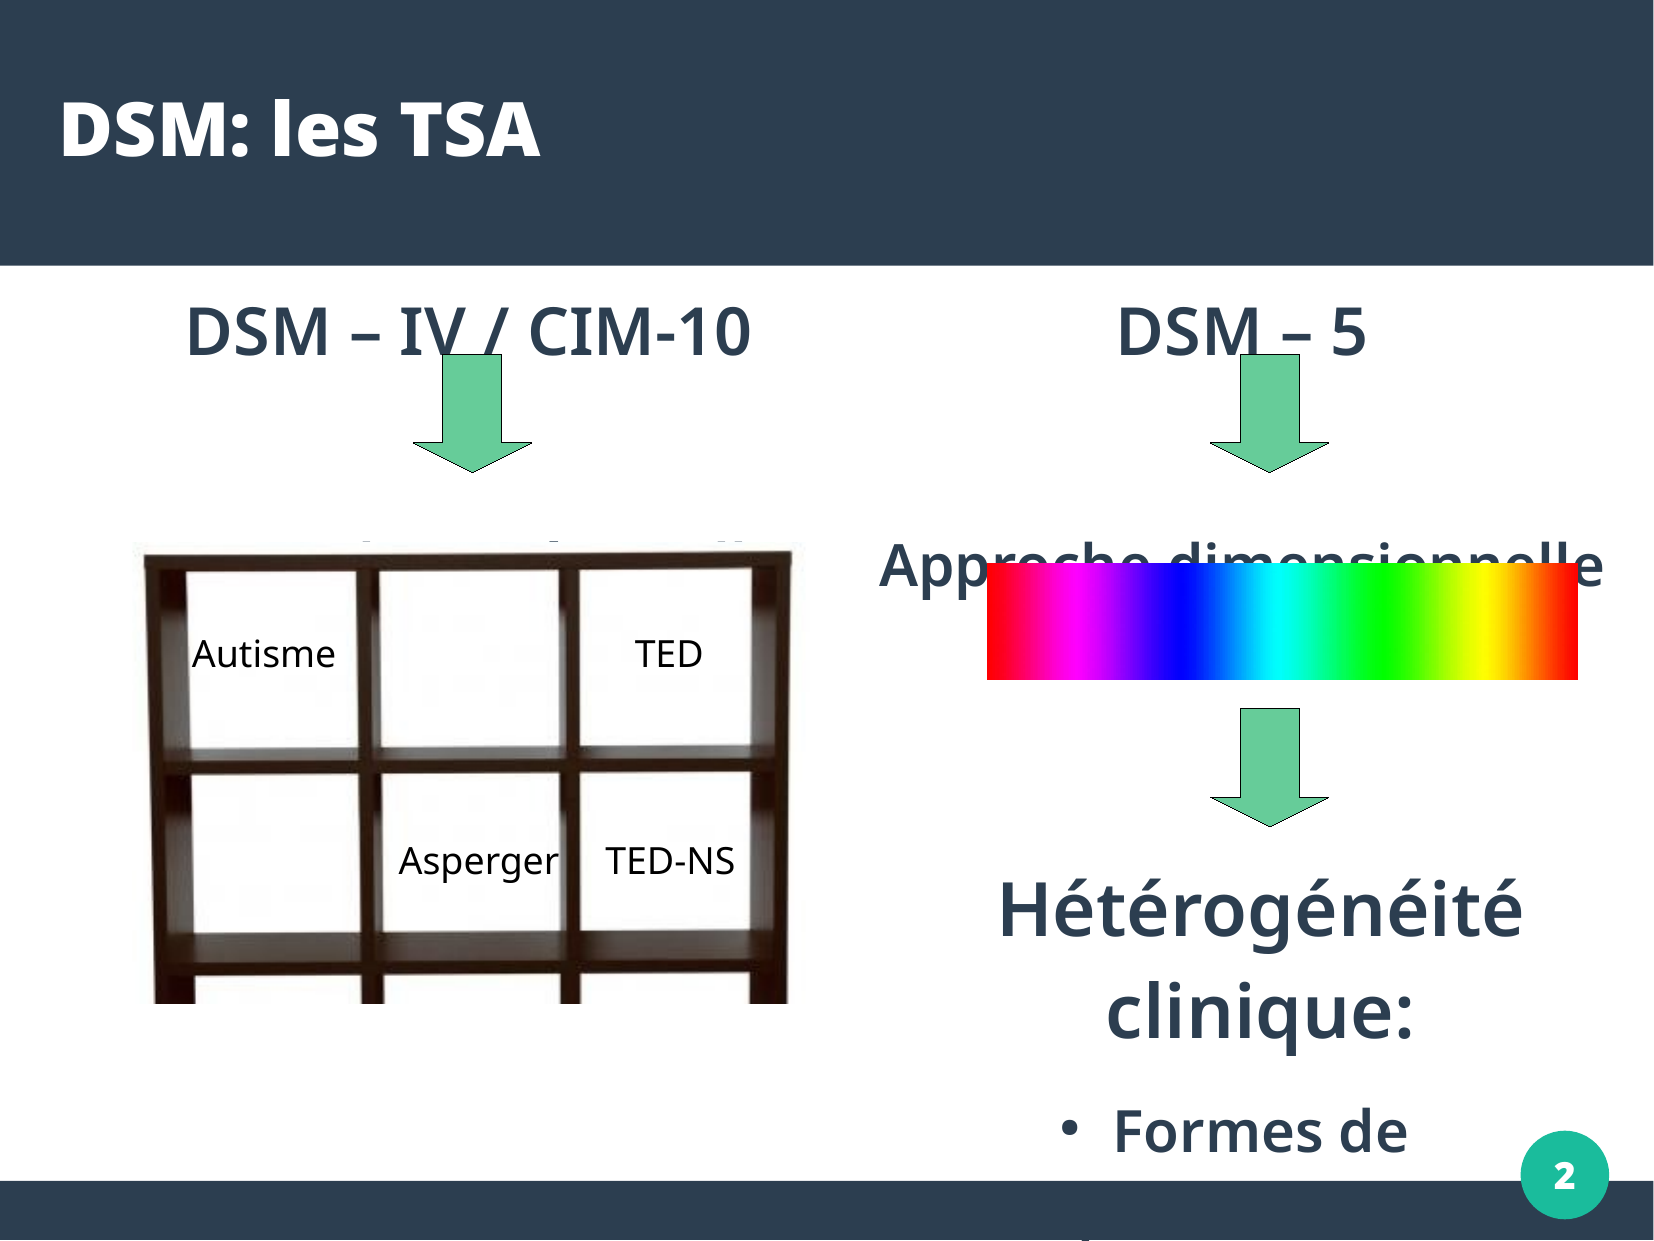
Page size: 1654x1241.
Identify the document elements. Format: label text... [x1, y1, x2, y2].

text_box Asperger [383, 826, 553, 889]
text_box [413, 354, 532, 473]
list DSM – 5 Approche dimensionnelle [808, 284, 1606, 680]
text_box Autisme [177, 620, 335, 683]
title DSM: les TSA [58, 49, 1595, 207]
list DSM – IV / CIM-10 Approche catégorielle [58, 284, 808, 591]
text_box [1210, 354, 1329, 473]
picture [1257, 563, 1578, 680]
text_box [1210, 708, 1329, 827]
picture [118, 542, 827, 1004]
list Hétérogénéité clinique: Formes de présentation Comorbidités associées évolution [856, 856, 1595, 1151]
picture [987, 563, 1241, 680]
text_box TED [620, 620, 713, 683]
text_box TED-NS [590, 826, 739, 889]
